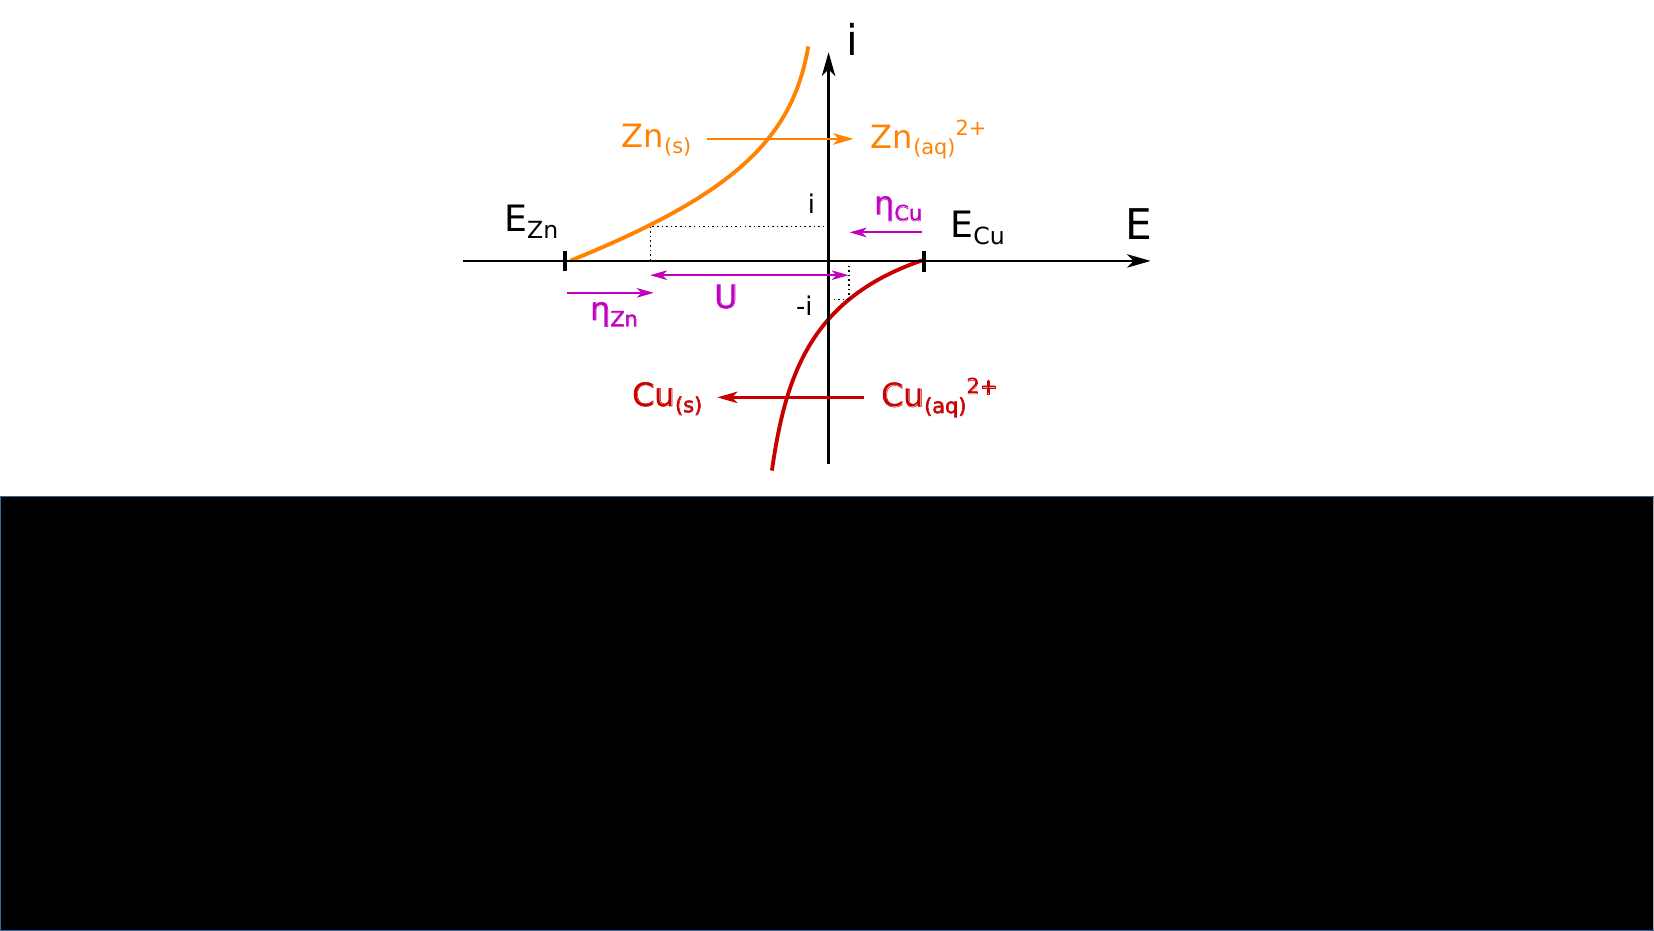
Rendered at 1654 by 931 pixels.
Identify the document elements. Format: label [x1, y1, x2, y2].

picture [454, 11, 1158, 481]
text_box [0, 496, 1654, 931]
